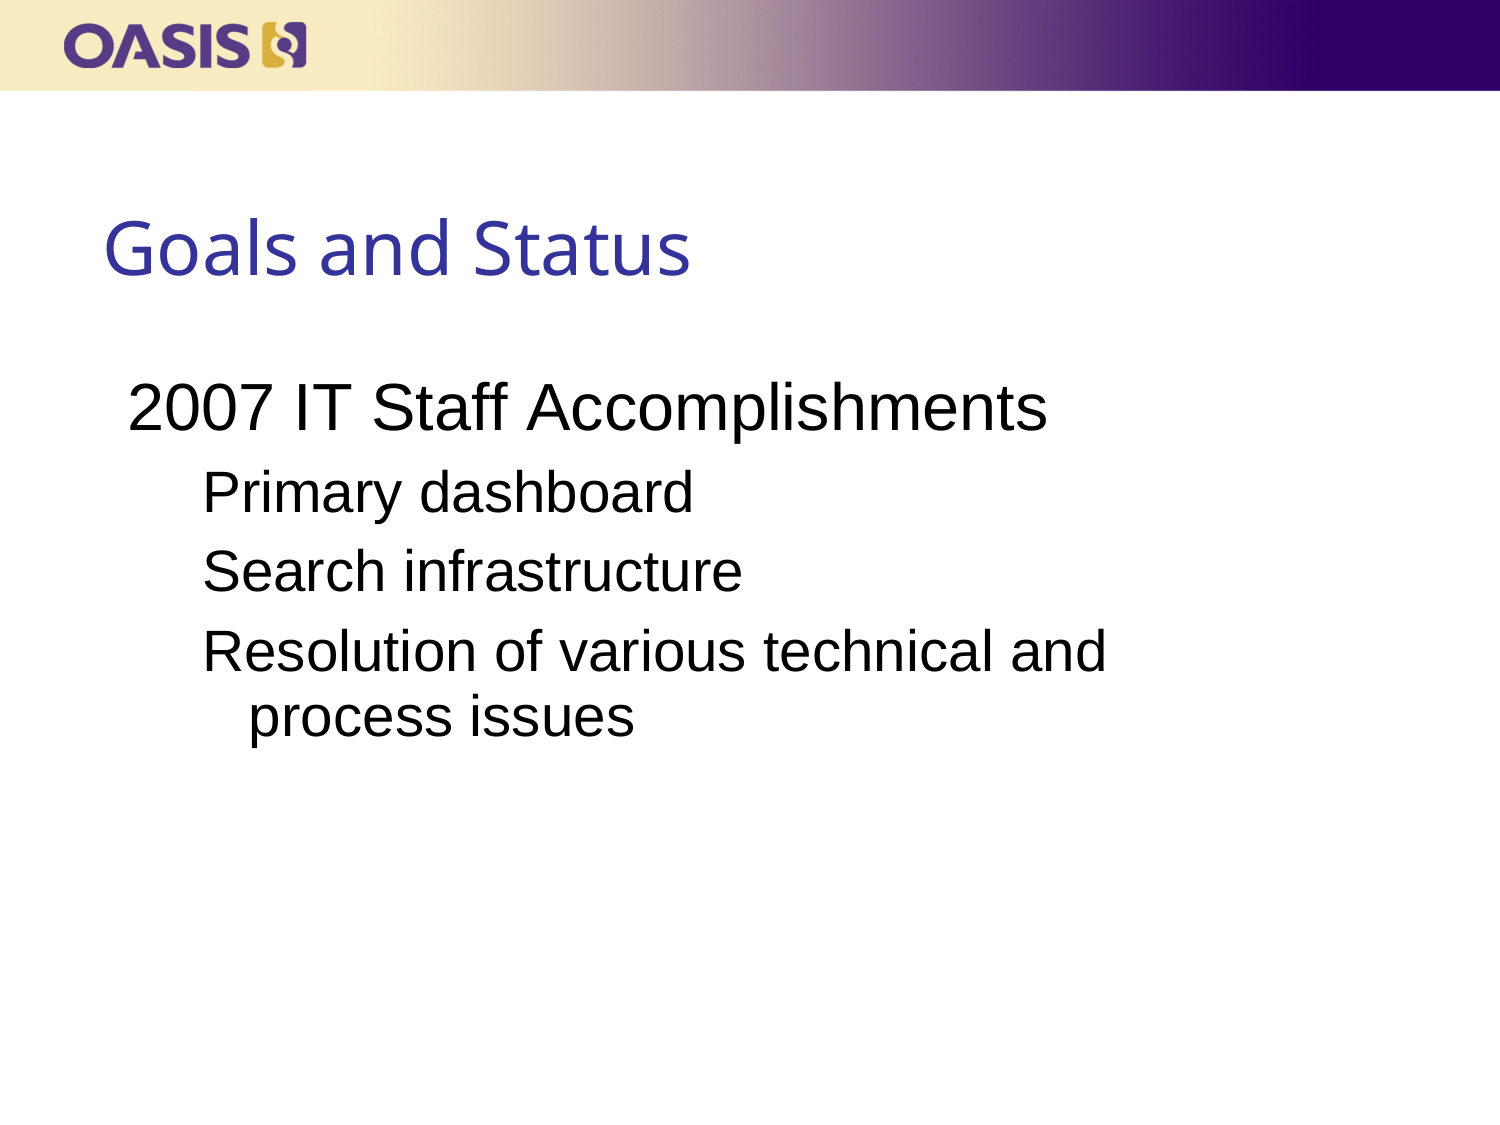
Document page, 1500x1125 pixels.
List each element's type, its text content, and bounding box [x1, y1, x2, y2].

title Goals and Status [87, 112, 1238, 300]
list 2007 IT Staff Accomplishments Primary dashboard Search infrastructure Resolution of various technical and process issues [112, 362, 1288, 1075]
picture [0, 0, 1500, 1125]
